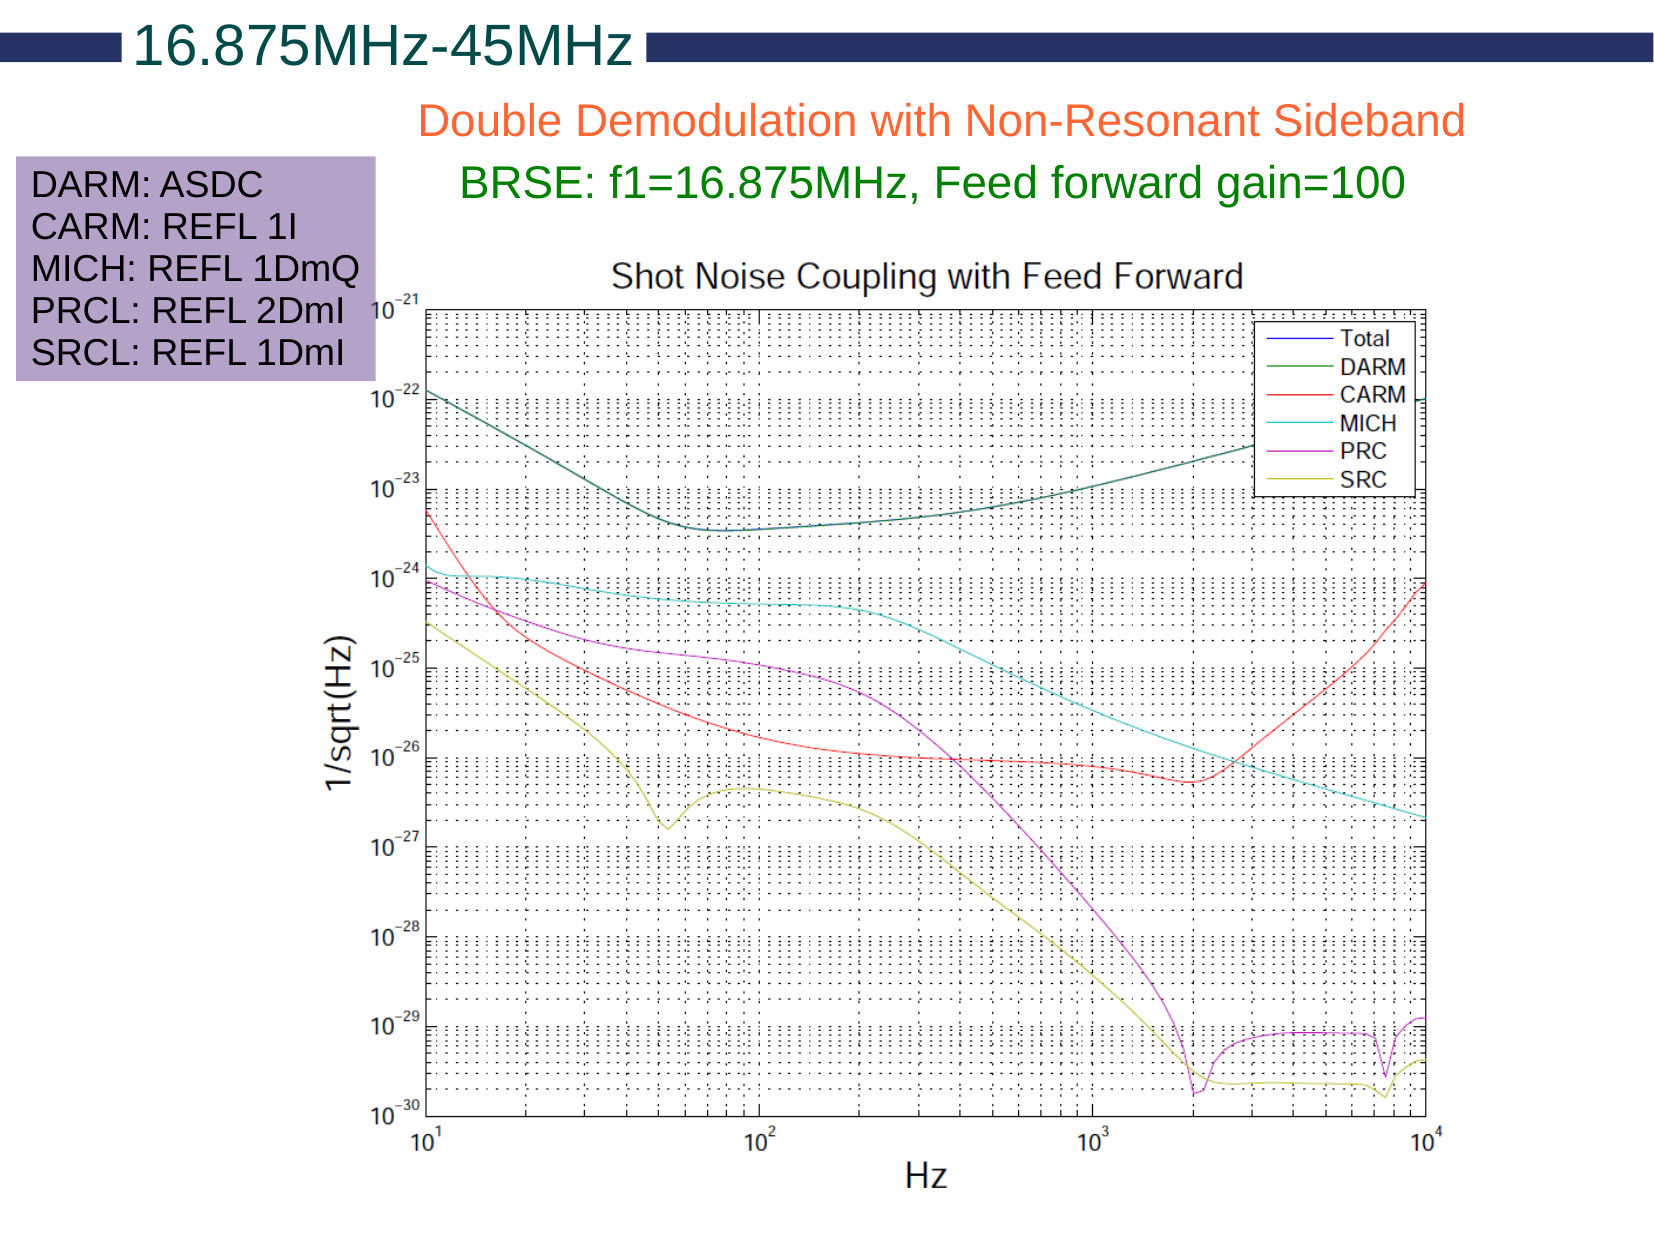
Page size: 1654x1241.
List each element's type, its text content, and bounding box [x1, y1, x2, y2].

text_box BRSE: f1=16.875MHz, Feed forward gain=100 [444, 155, 1422, 216]
title 16.875MHz-45MHz [121, 12, 647, 78]
picture [307, 236, 1471, 1212]
text_box DARM: ASDC CARM: REFL 1I MICH: REFL 1DmQ PRCL: REFL 2DmI SRCL: REFL 1DmI [16, 156, 376, 382]
text_box Double Demodulation with Non-Resonant Sideband [402, 87, 1482, 155]
